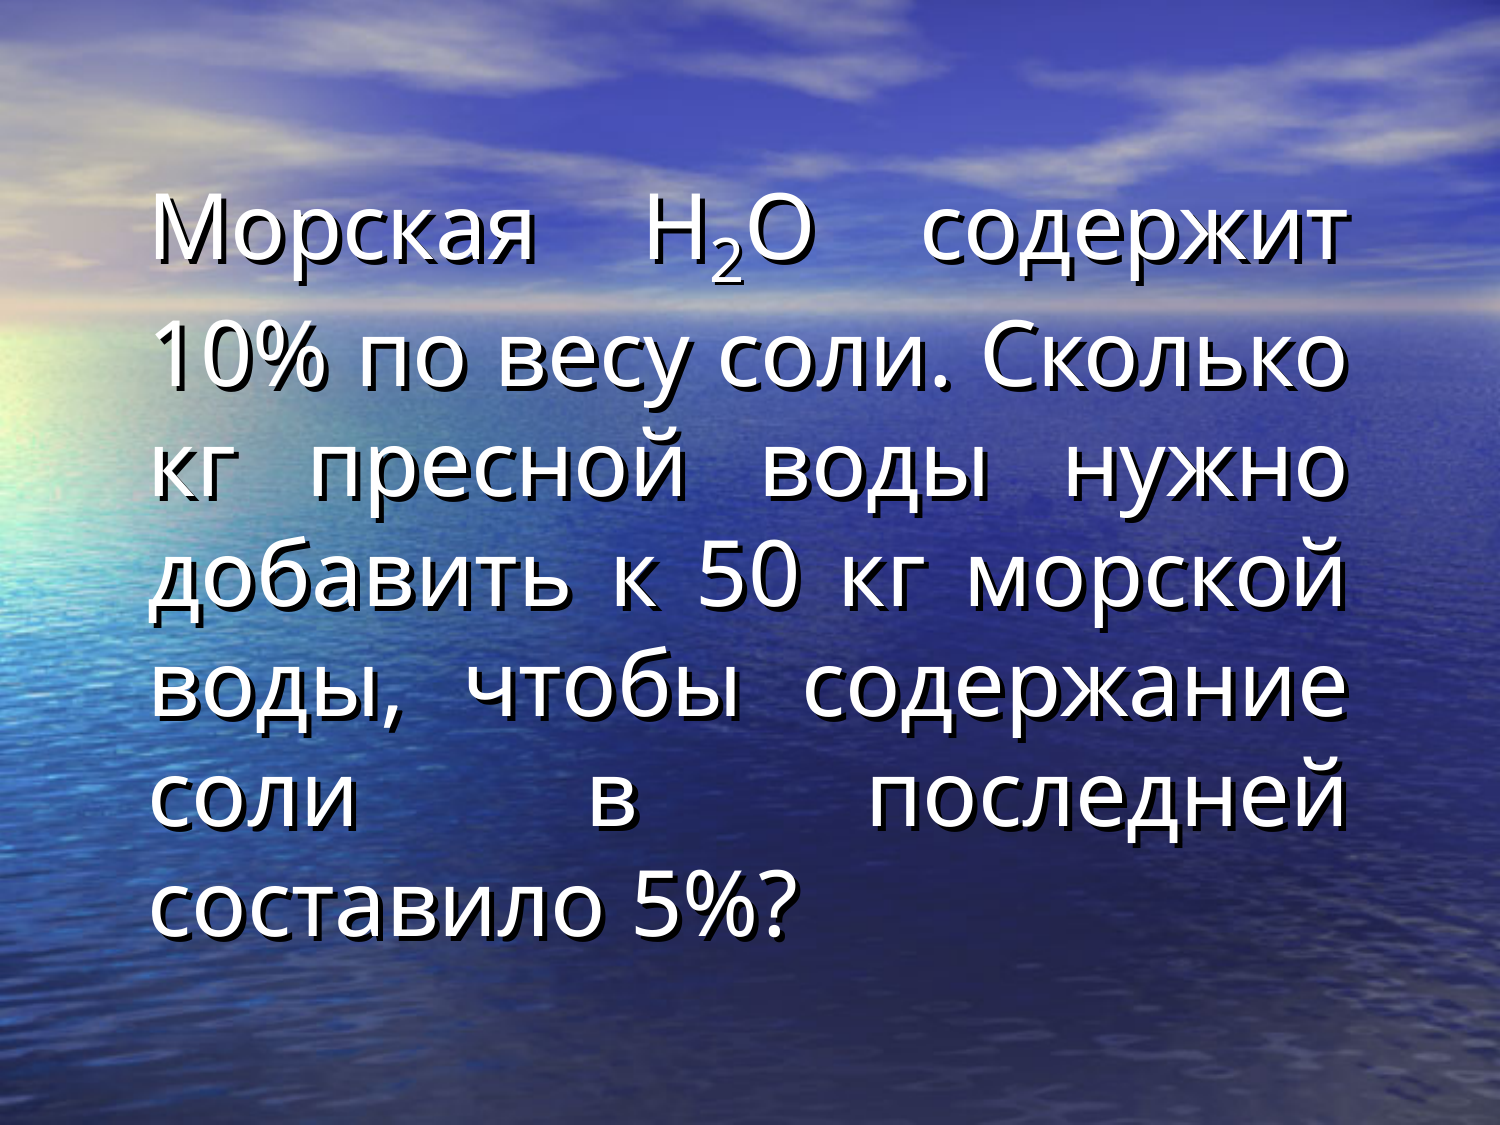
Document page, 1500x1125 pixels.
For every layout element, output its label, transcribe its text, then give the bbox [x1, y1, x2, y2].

title Морская Н2O содержит 10% по весу соли. Сколько кг пресной воды нужно добавить к 50 кг морской воды, чтобы содержание соли в последней составило 5%? [147, 88, 1351, 1034]
